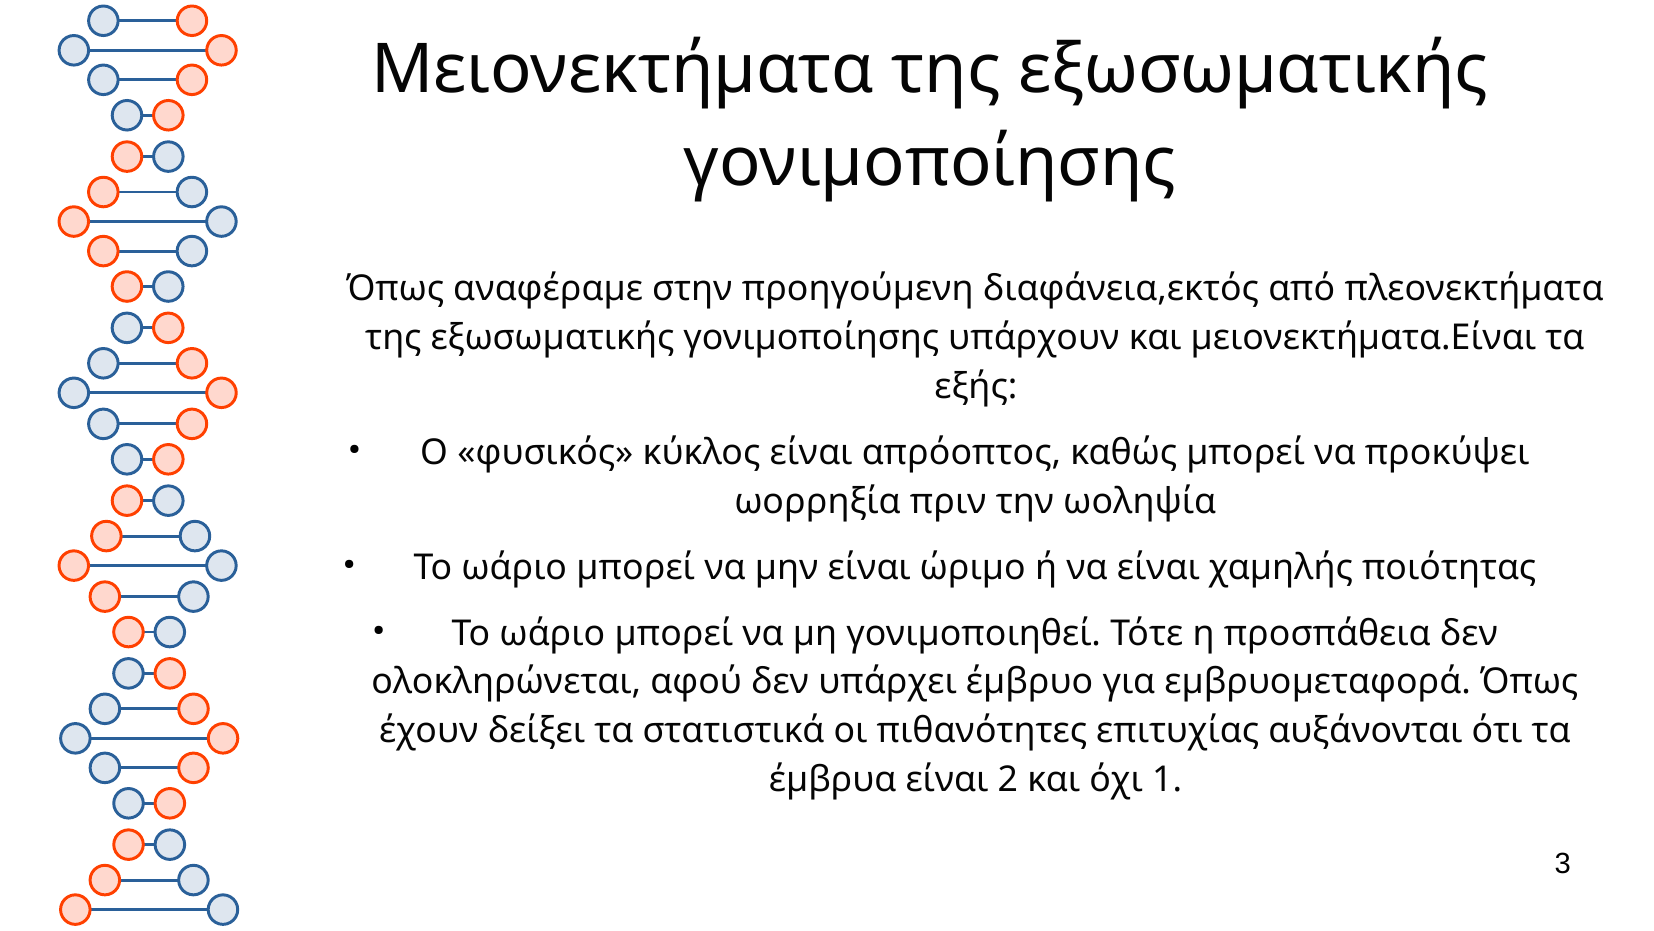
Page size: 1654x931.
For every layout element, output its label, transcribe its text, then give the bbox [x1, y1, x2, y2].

title Μειονεκτήματα της εξωσωματικής γονιμοποίησης [265, 16, 1595, 209]
list Όπως αναφέραμε στην προηγούμενη διαφάνεια,εκτός από πλεονεκτήματα της εξωσωματικής γονιμοποίησης υπάρχουν και μειονεκτήματα.Είναι τα εξής: Ο «φυσικός» κύκλος είναι απρόοπτος, καθώς μπορεί να προκύψει ωορρηξία πριν την ωοληψία Το ωάριο μπορεί να μην είναι ώριμο ή να είναι χαμηλής ποιότητας Το ωάριο μπορεί να μη γονιμοποιηθεί. Τότε η προσπάθεια δεν ολοκληρώνεται, αφού δεν υπάρχει έμβρυο για εμβρυομεταφορά. Όπως έχουν δείξει τα στατιστικά οι πιθανότητες επιτυχίας αυξάνονται ότι τα έμβρυα είναι 2 και όχι 1. [283, 262, 1613, 802]
